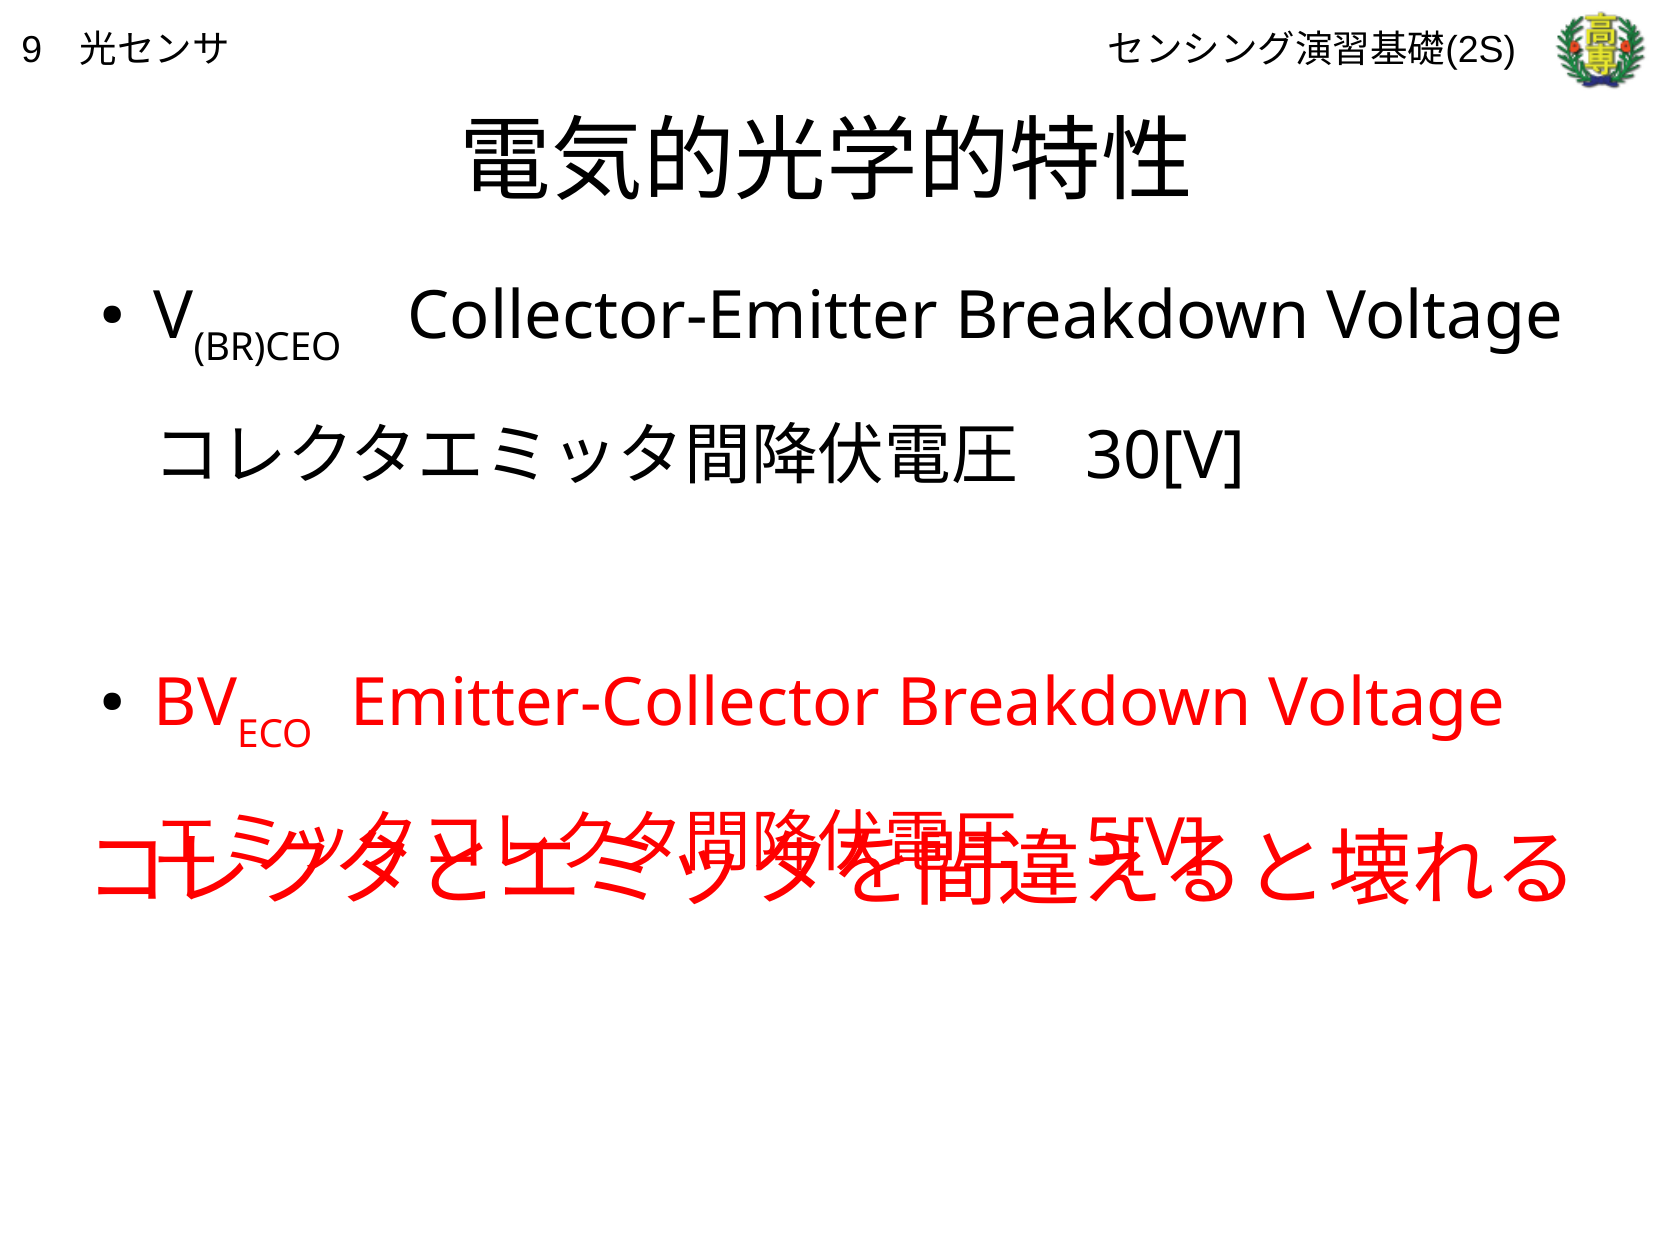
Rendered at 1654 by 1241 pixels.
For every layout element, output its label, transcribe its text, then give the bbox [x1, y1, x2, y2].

title 電気的光学的特性 [82, 49, 1571, 257]
list V(BR)CEO Collector-Emitter Breakdown Voltage コレクタエミッタ間降伏電圧 30[V] BVECO Emitter-Collector Breakdown Voltage エミッタコレクタ間降伏電圧 5[V] [82, 260, 1630, 980]
text_box センシング演習基礎(2S) [1077, 11, 1531, 75]
text_box コレクタとエミッタを間違えると壊れる [70, 794, 1600, 916]
picture [1553, 2, 1650, 99]
text_box 9 光センサ [6, 11, 923, 75]
